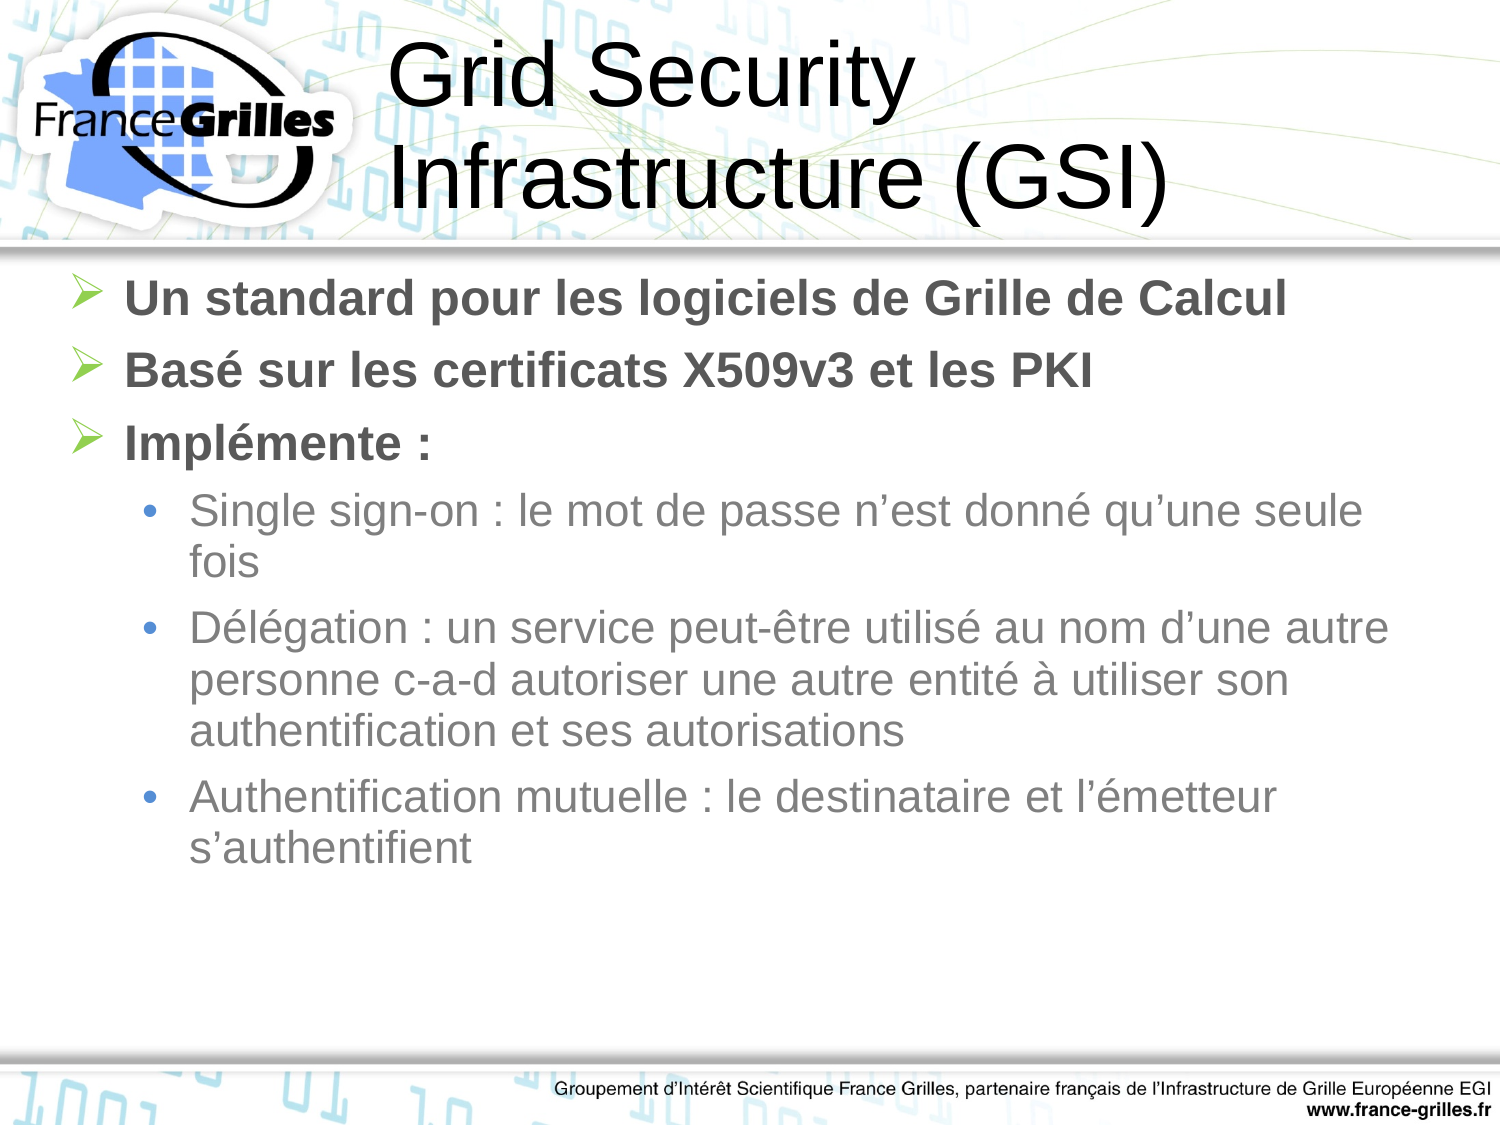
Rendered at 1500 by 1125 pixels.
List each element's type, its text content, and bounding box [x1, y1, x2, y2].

title Grid Security Infrastructure (GSI) [372, 4, 1459, 248]
list Un standard pour les logiciels de Grille de Calcul Basé sur les certificats X509v3 et les PKI Implémente : Single sign-on : le mot de passe n’est donné qu’une seule fois Délégation : un service peut-être utilisé au nom d’une autre personne c-a-d autoriser une autre entité à utiliser son authentification et ses autorisations Authentification mutuelle : le destinataire et l’émetteur s’authentifient [53, 262, 1459, 1024]
picture [0, 0, 1500, 1125]
